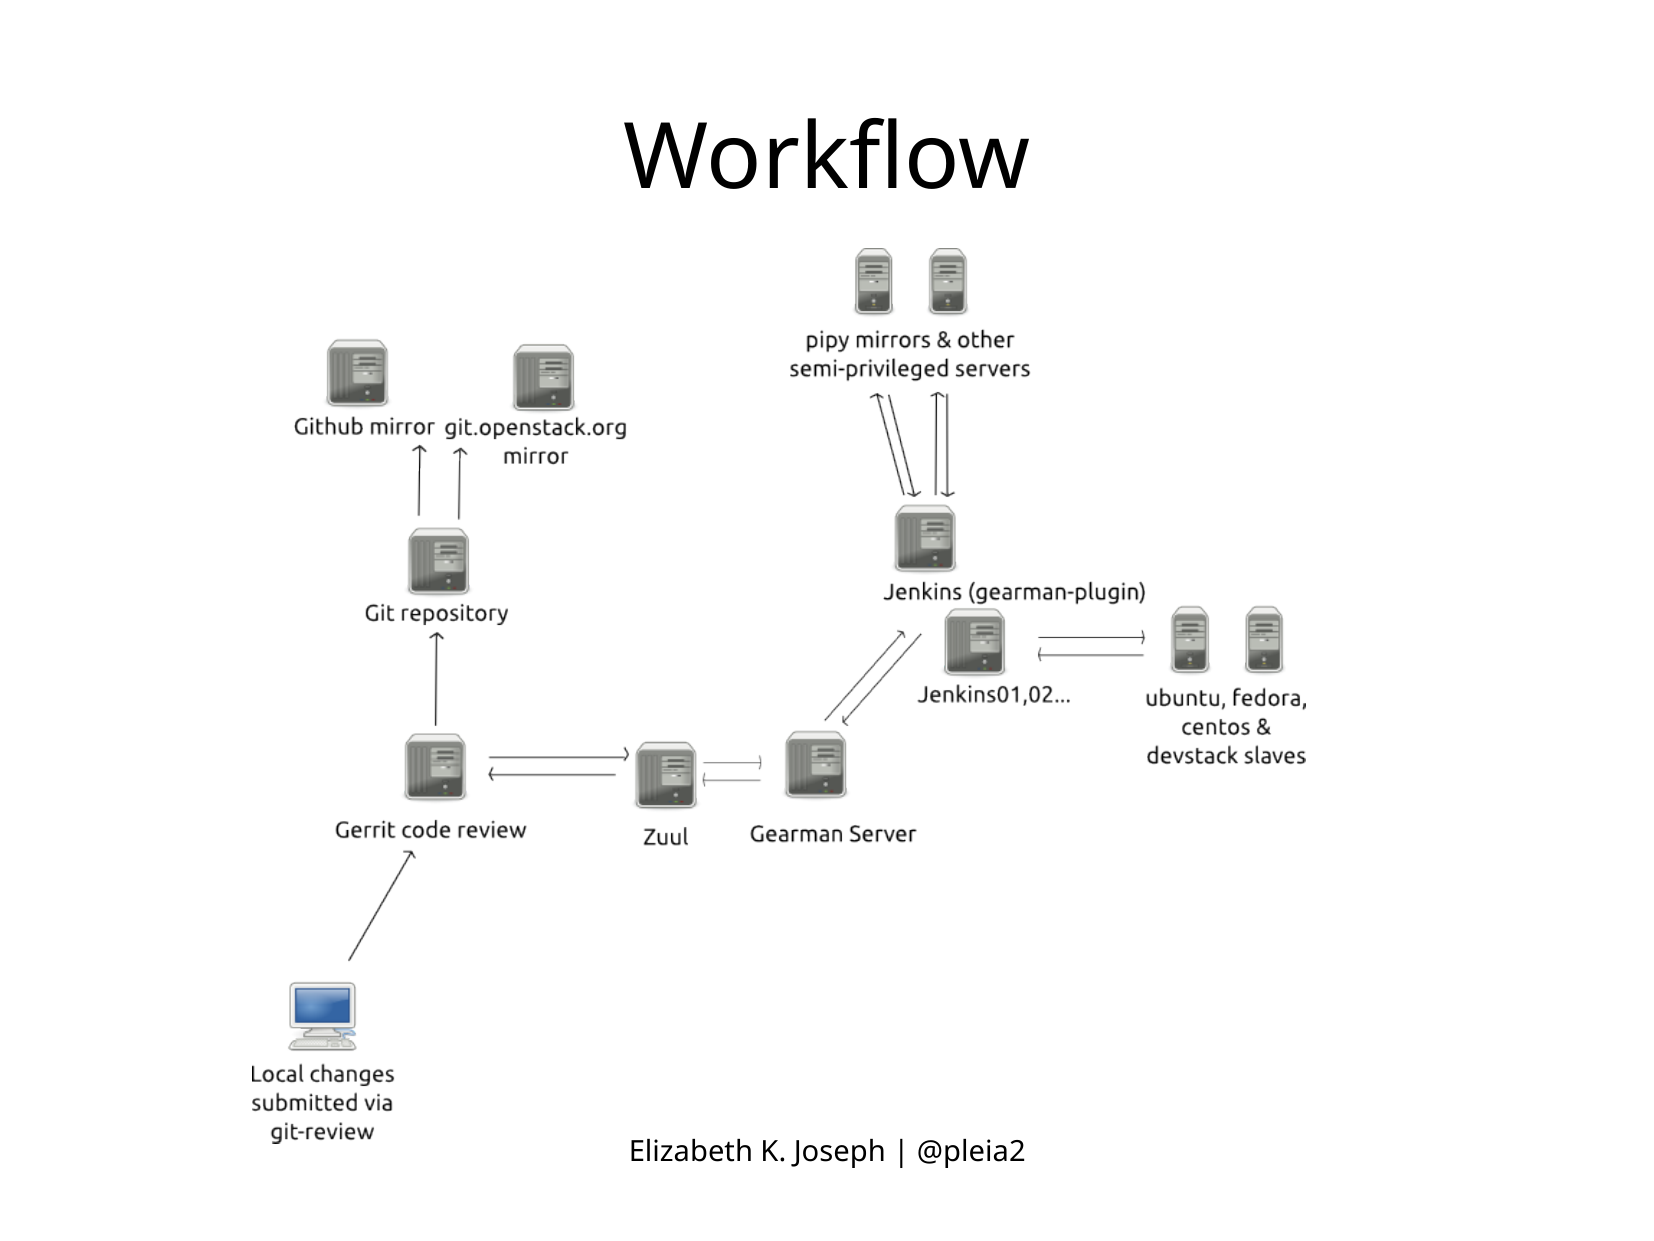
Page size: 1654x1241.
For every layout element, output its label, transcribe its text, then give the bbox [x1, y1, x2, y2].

picture [252, 248, 1306, 1144]
title Workflow [82, 49, 1571, 257]
